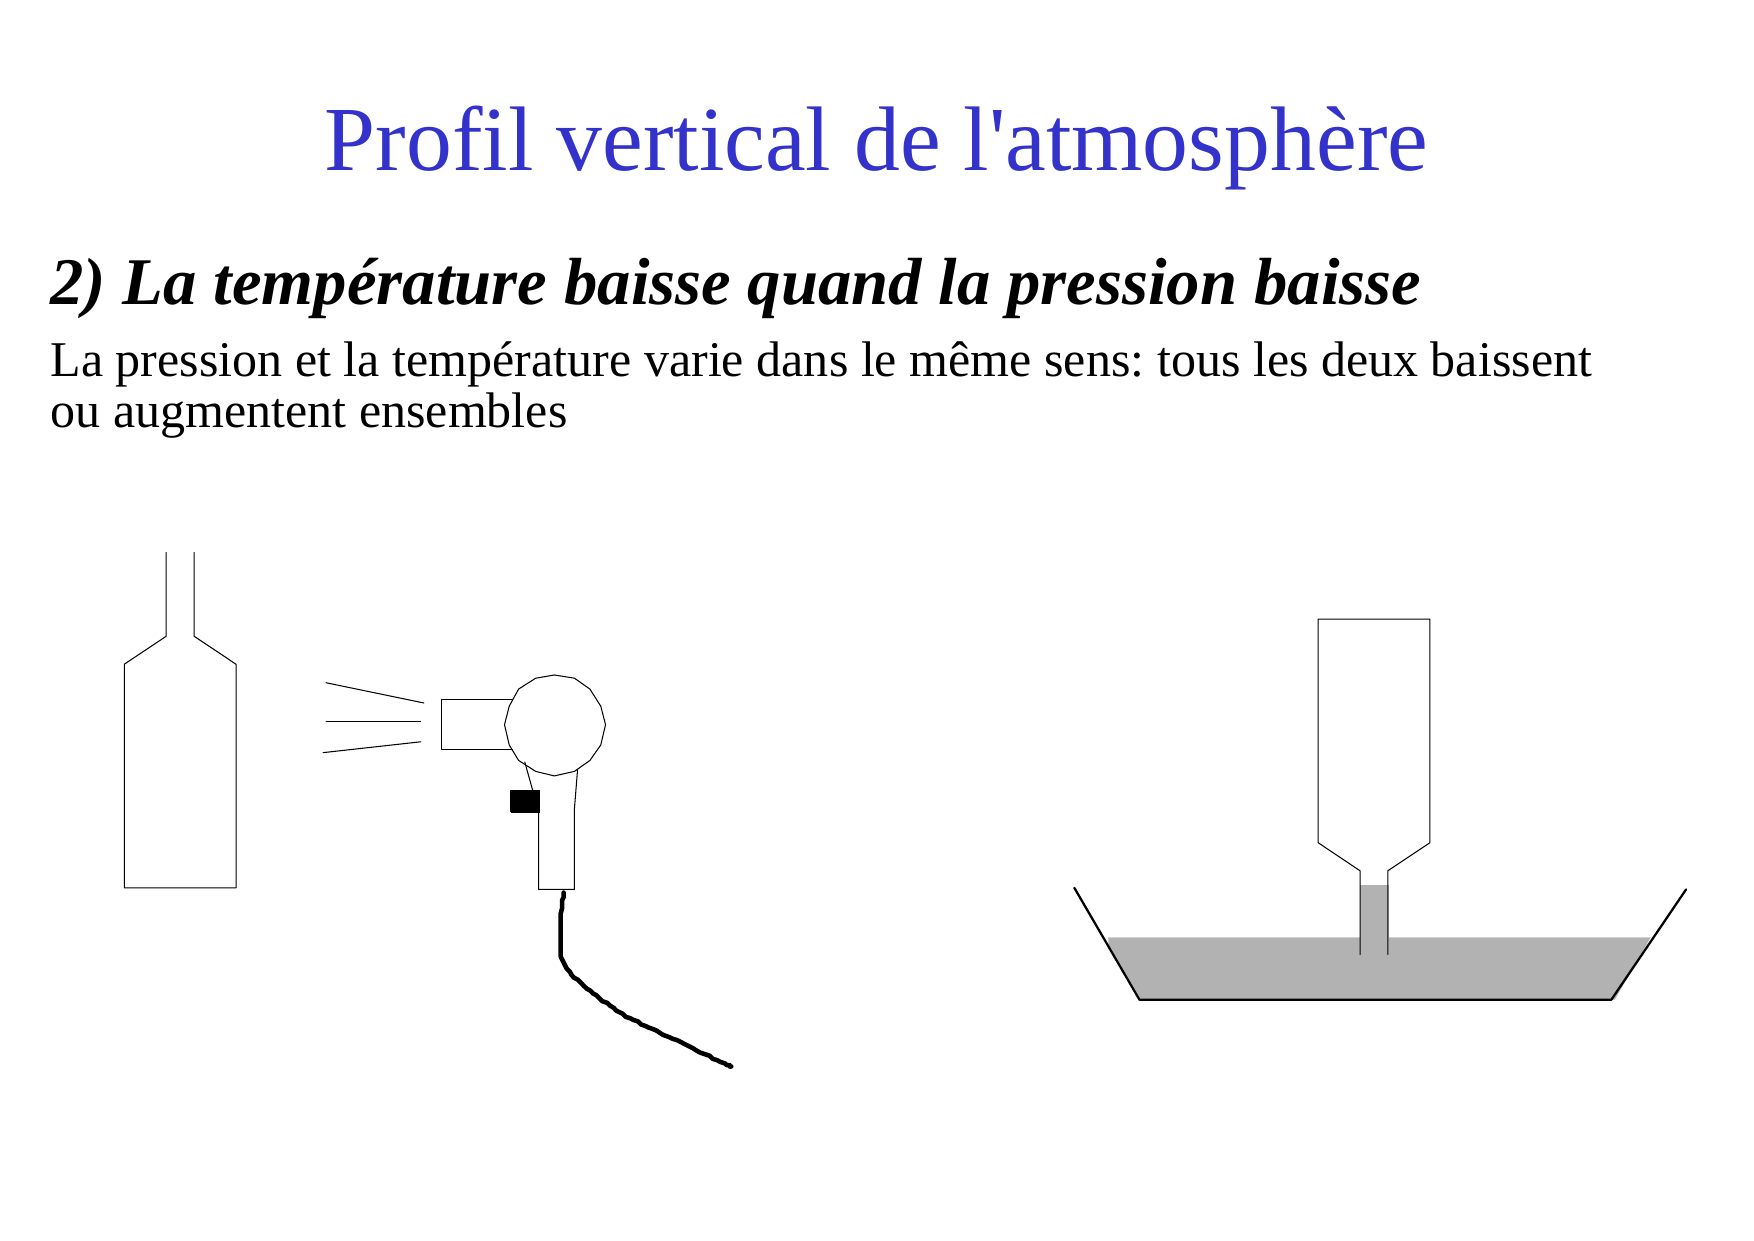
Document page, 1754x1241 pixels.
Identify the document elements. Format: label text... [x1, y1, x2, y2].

picture [121, 549, 1693, 1078]
text_box 2) La température baisse quand la pression baisse La pression et la température varie dans le même sens: tous les deux baissent ou augmentent ensembles [35, 240, 1619, 447]
title Profil vertical de l'atmosphère [128, 64, 1627, 219]
